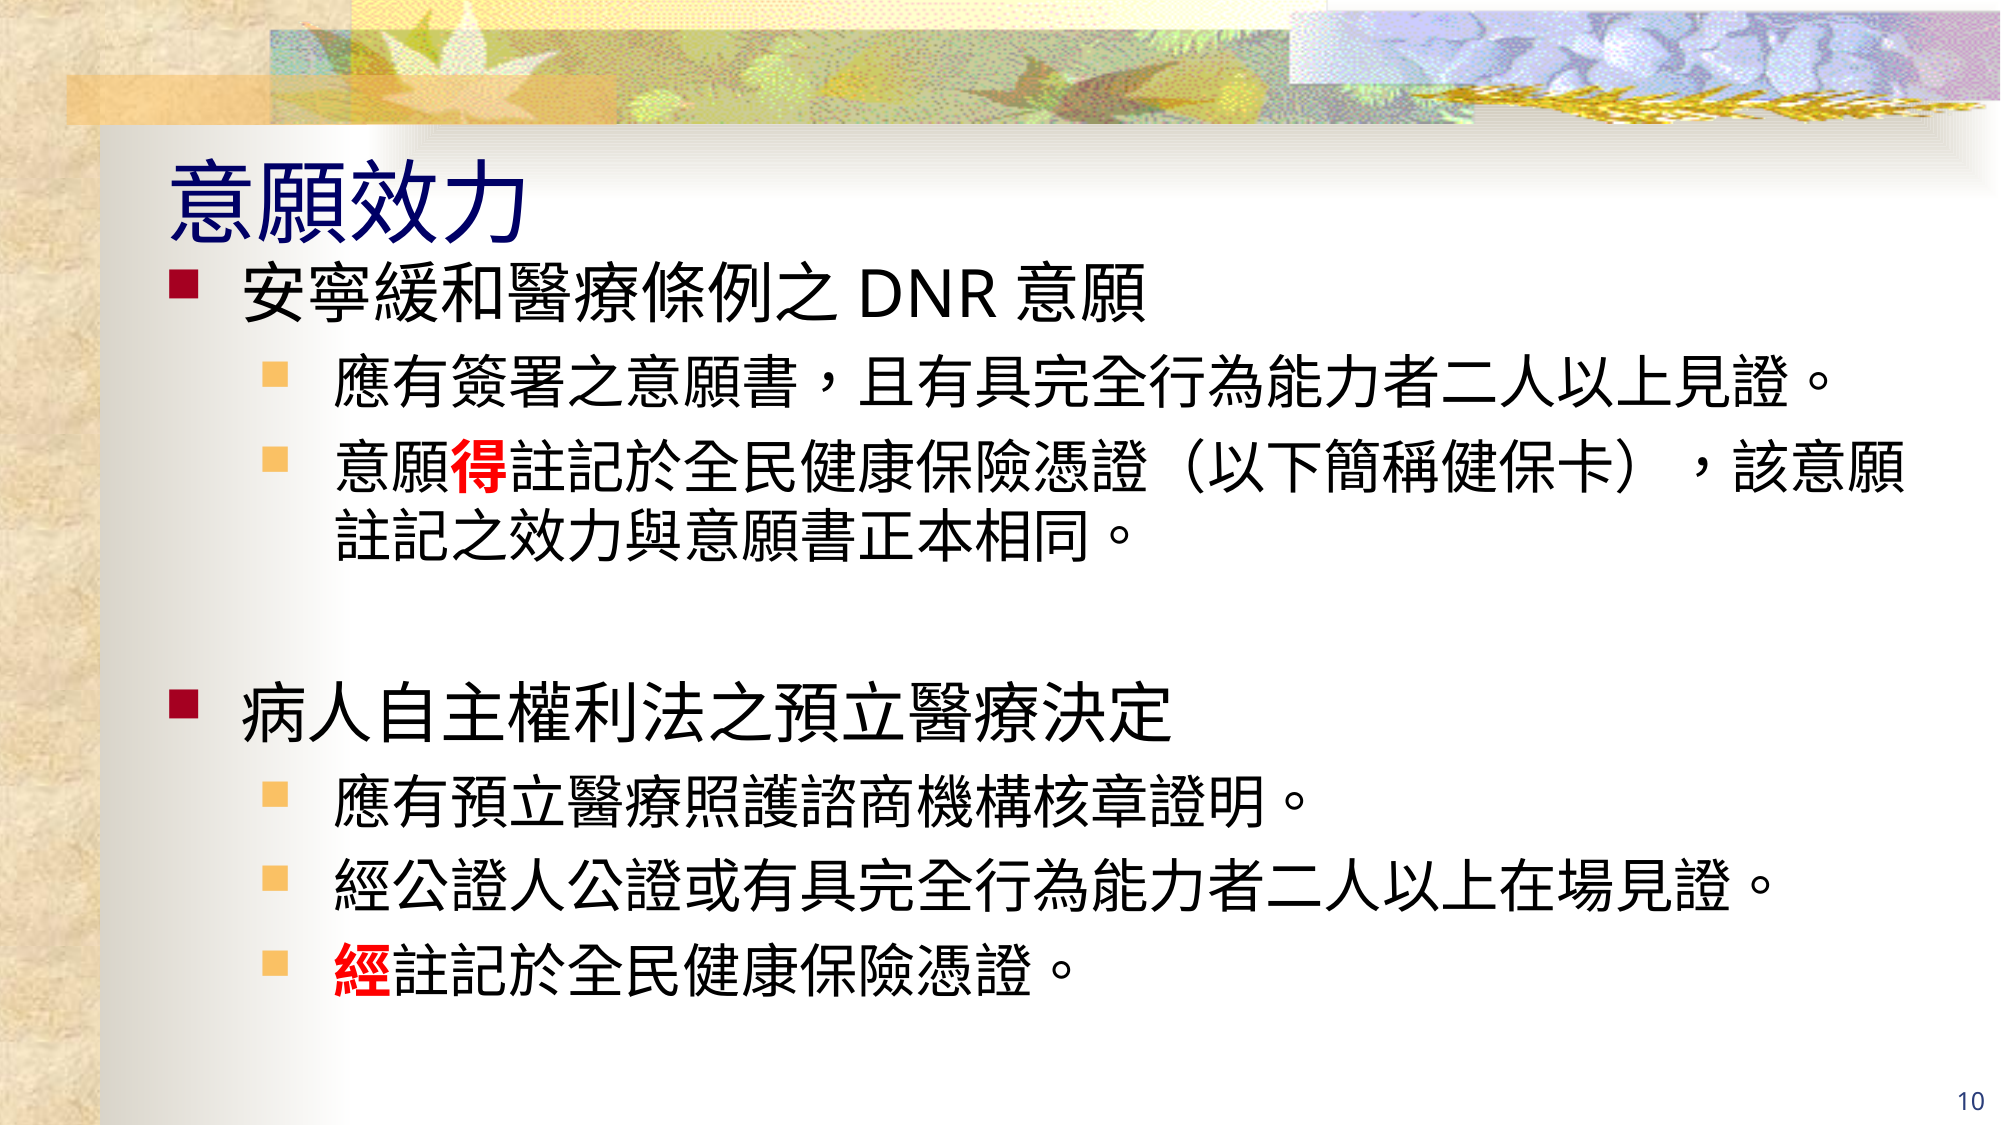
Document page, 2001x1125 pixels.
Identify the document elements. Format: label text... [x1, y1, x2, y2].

list 安寧緩和醫療條例之DNR意願 應有簽署之意願書，且有具完全行為能力者二人以上見證。 意願得註記於全民健康保險憑證（以下簡稱健保卡），該意願註記之效力與意願書正本相同。 病人自主權利法之預立醫療決定 應有預立醫療照護諮商機構核章證明。 經公證人公證或有具完全行為能力者二人以上在場見證。 經註記於全民健康保險憑證。 [150, 243, 1934, 1020]
picture [0, 0, 2001, 1125]
text_box <編號> [1799, 1052, 2001, 1125]
title 意願效力 [150, 137, 1934, 232]
